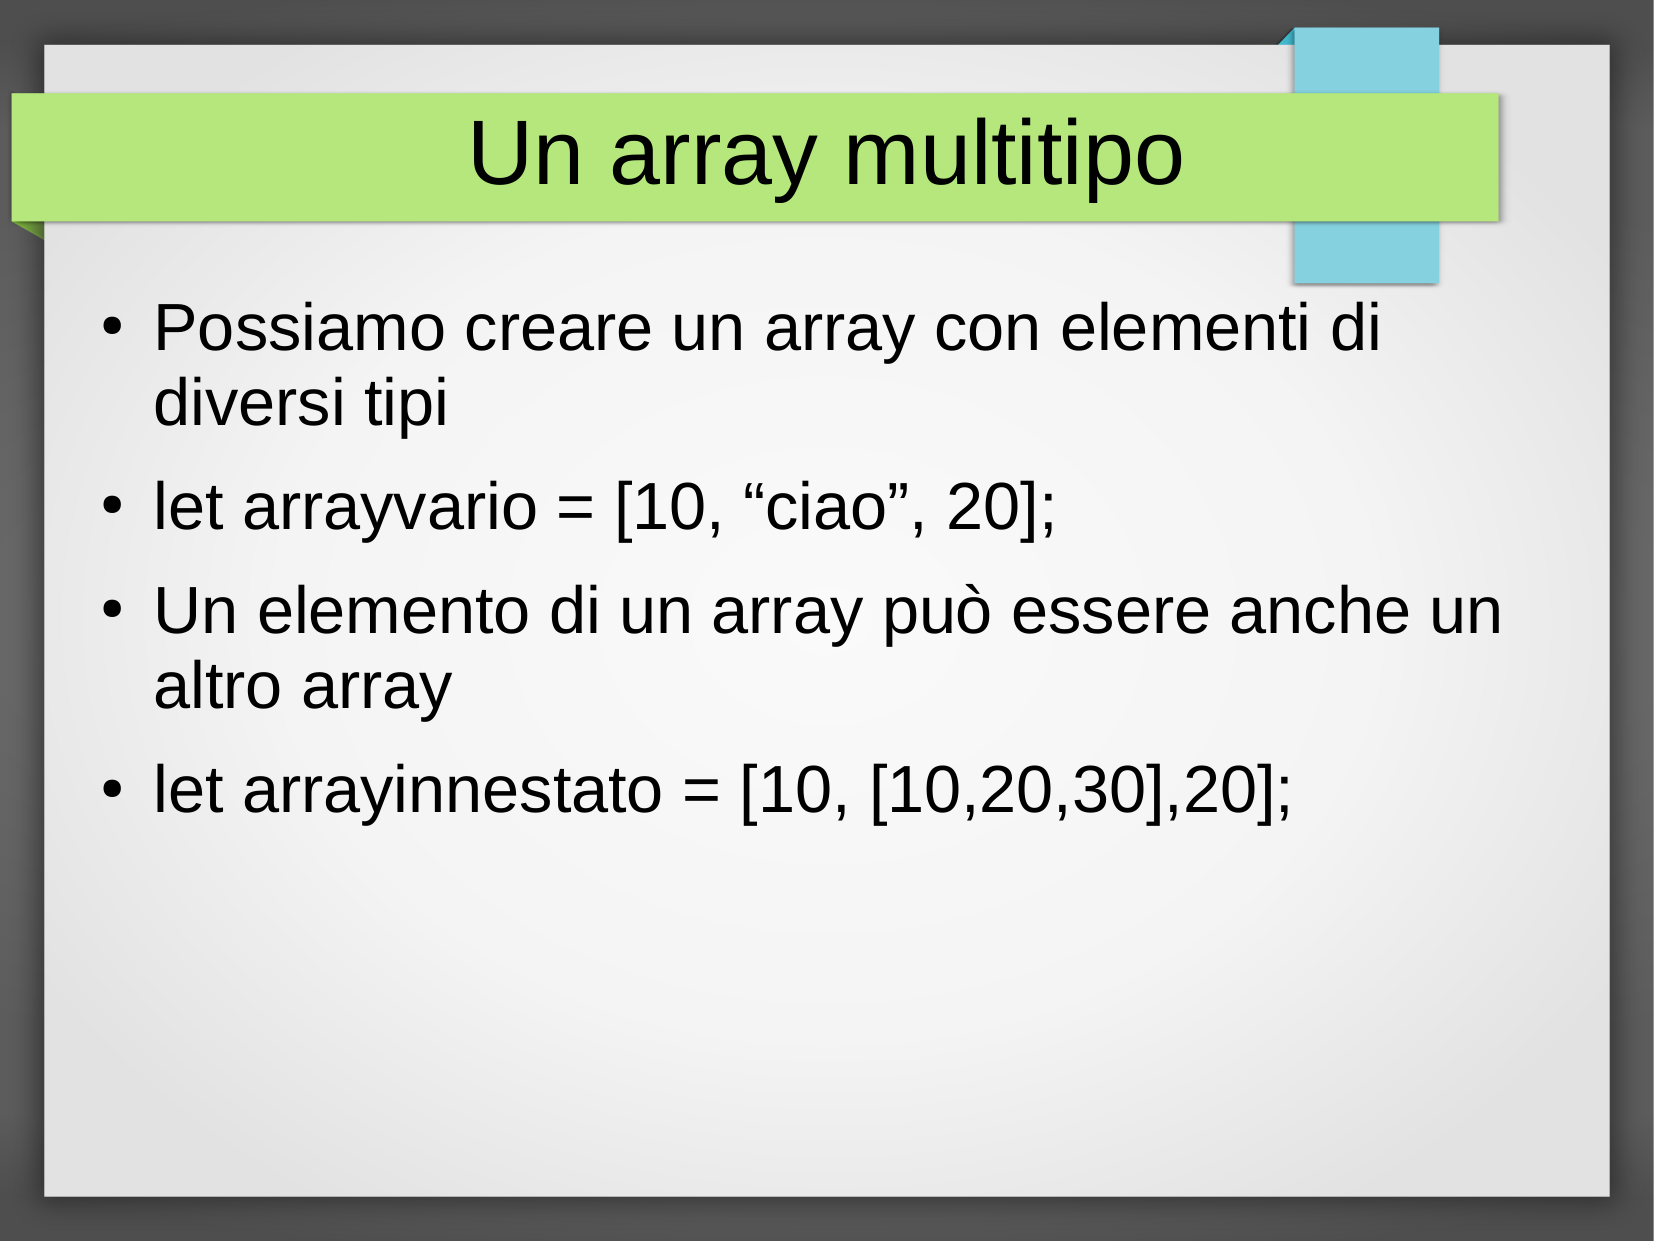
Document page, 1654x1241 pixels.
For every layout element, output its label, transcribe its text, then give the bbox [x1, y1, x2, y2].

picture [0, 0, 1654, 1241]
title Un array multitipo [82, 49, 1571, 257]
list Possiamo creare un array con elementi di diversi tipi let arrayvario = [10, “ciao”, 20]; Un elemento di un array può essere anche un altro array let arrayinnestato = [10, [10,20,30],20]; [82, 290, 1571, 1158]
